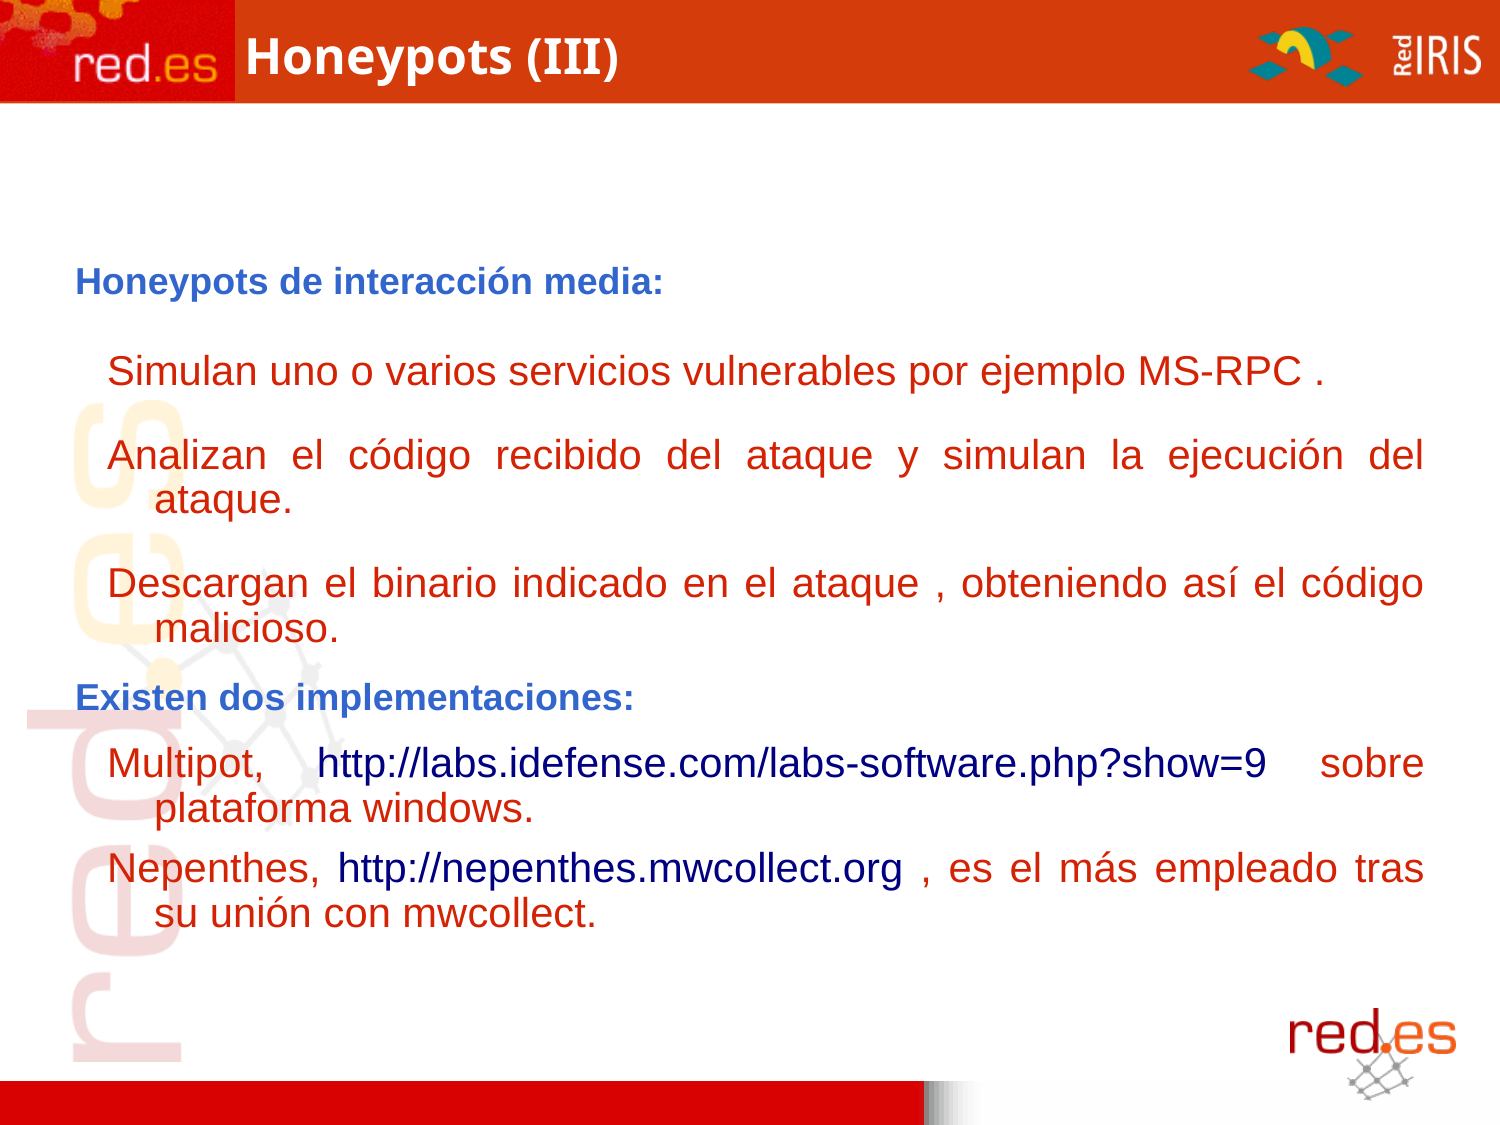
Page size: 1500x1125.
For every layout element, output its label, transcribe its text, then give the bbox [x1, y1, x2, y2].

picture [0, 0, 235, 101]
picture [1412, 27, 1481, 87]
picture [0, 1008, 1500, 1125]
list Honeypots de interacción media: Simulan uno o varios servicios vulnerables por ejemplo MS-RPC . Analizan el código recibido del ataque y simulan la ejecución del ataque. Descargan el binario indicado en el ataque , obteniendo así el código malicioso. Existen dos implementaciones: Multipot, http://labs.idefense.com/labs-software.php?show=9 sobre plataforma windows. Nepenthes, http://nepenthes.mwcollect.org , es el más empleado tras su unión con mwcollect. [75, 262, 1426, 1006]
title Honeypots (III) [244, 0, 1412, 121]
picture [27, 400, 345, 1062]
